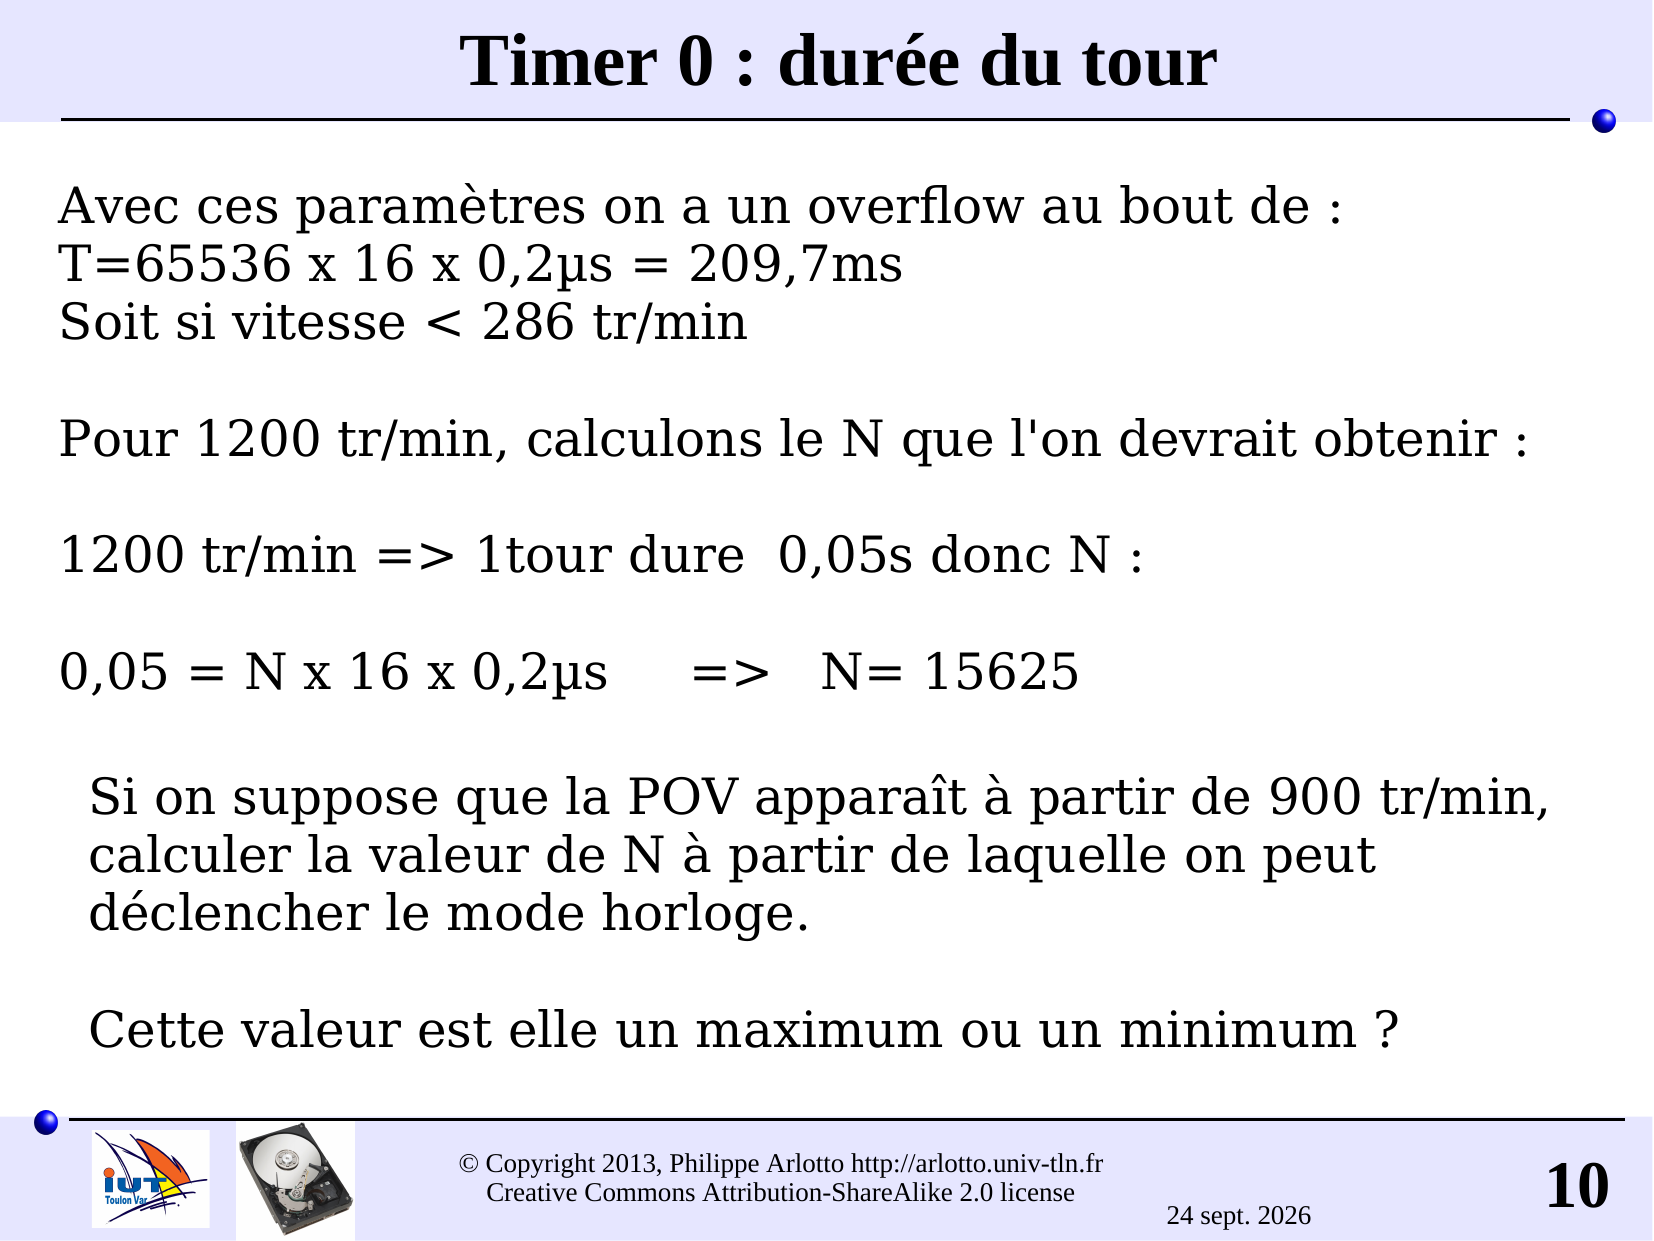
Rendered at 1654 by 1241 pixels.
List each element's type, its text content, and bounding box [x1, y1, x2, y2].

text_box Si on suppose que la POV apparaît à partir de 900 tr/min, calculer la valeur de N à partir de laquelle on peut déclencher le mode horloge. Cette valeur est elle un maximum ou un minimum ? [88, 767, 1553, 1059]
picture [236, 1121, 355, 1241]
text_box Avec ces paramètres on a un overflow au bout de : T=65536 x 16 x 0,2µs = 209,7ms Soit si vitesse < 286 tr/min Pour 1200 tr/min, calculons le N que l'on devrait obtenir : 1200 tr/min => 1tour dure 0,05s donc N : 0,05 = N x 16 x 0,2µs => N= 15625 [59, 177, 1532, 818]
title Timer 0 : durée du tour [95, 11, 1585, 110]
